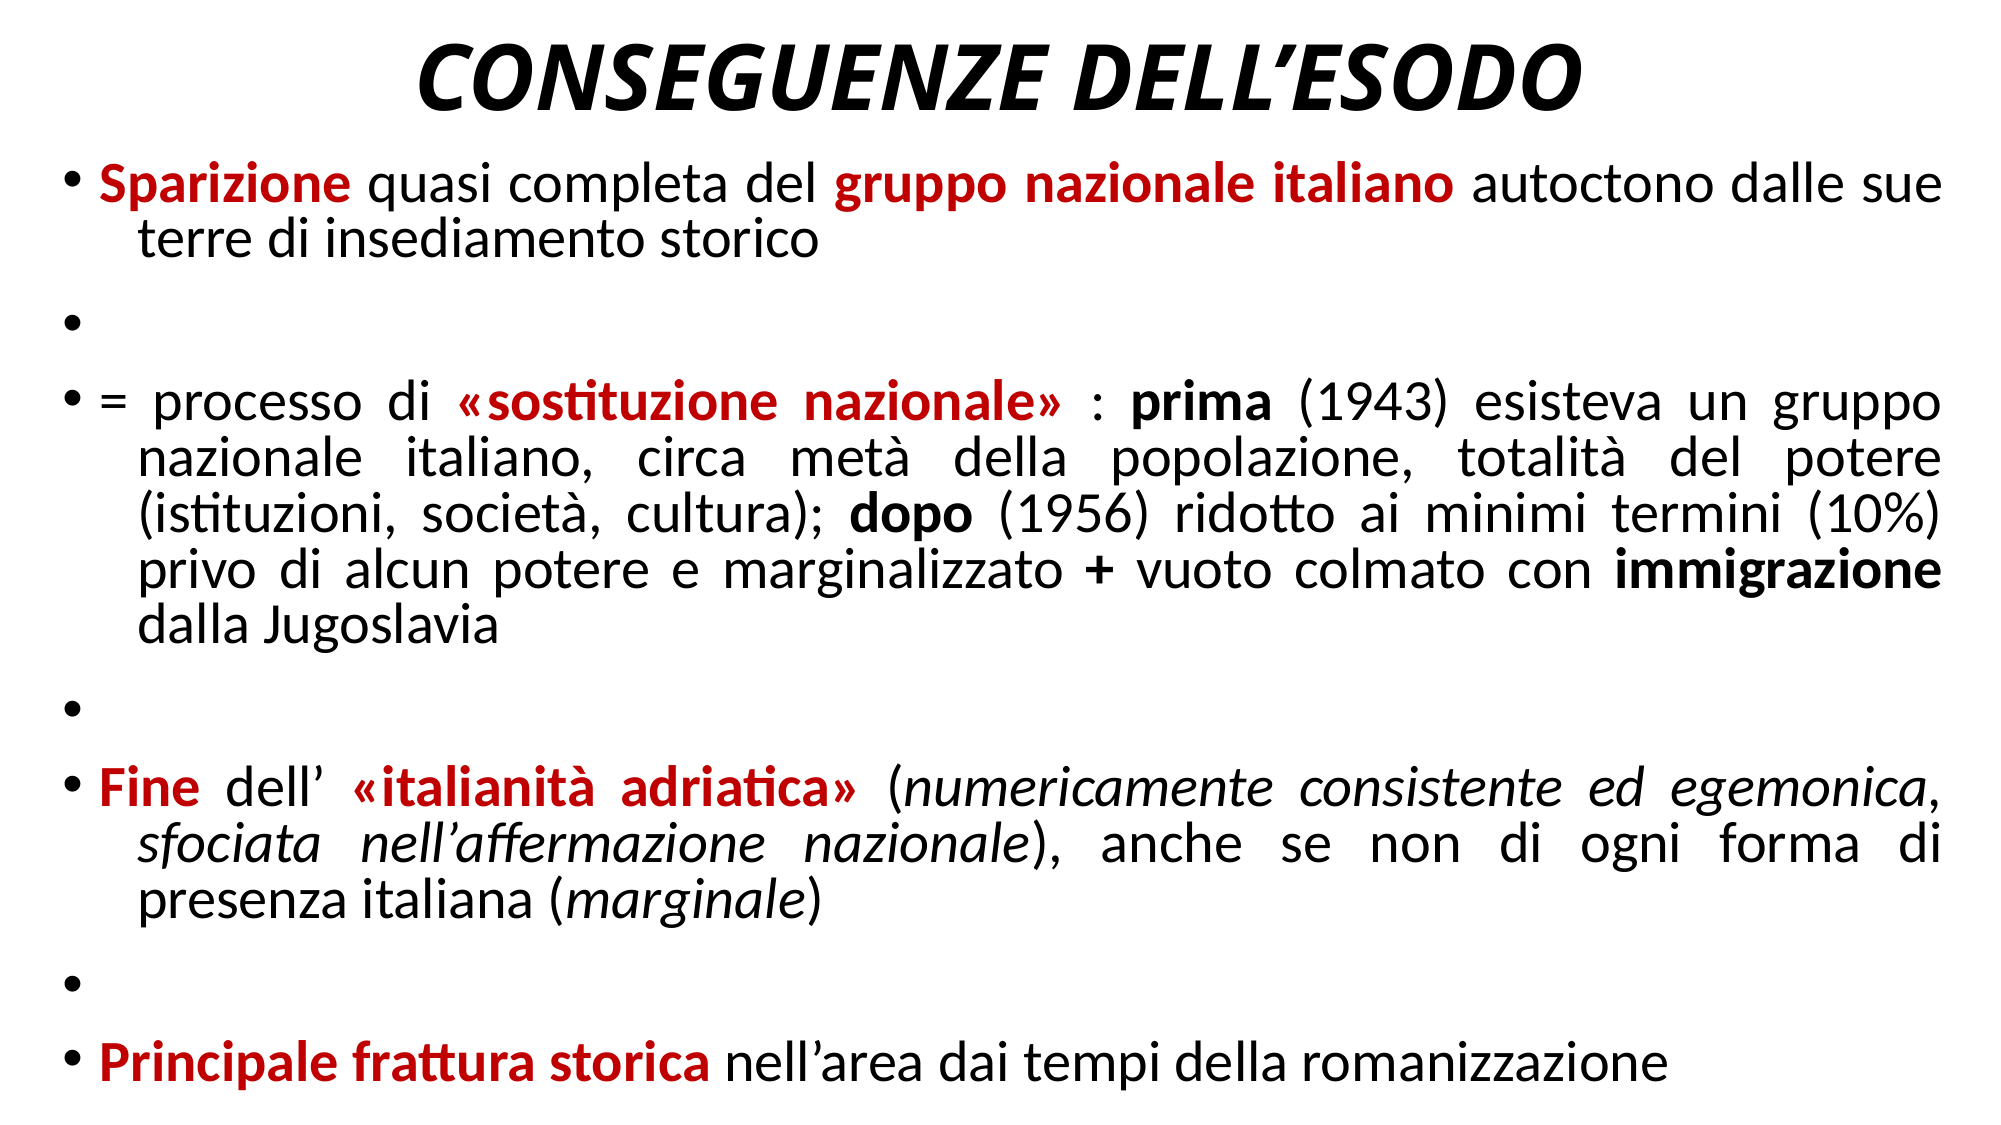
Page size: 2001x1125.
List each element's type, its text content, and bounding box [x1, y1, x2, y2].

title CONSEGUENZE DELL’ESODO [137, 23, 1863, 82]
list Sparizione quasi completa del gruppo nazionale italiano autoctono dalle sue terre di insediamento storico = processo di «sostituzione nazionale» : prima (1943) esisteva un gruppo nazionale italiano, circa metà della popolazione, totalità del potere (istituzioni, società, cultura); dopo (1956) ridotto ai minimi termini (10%) privo di alcun potere e marginalizzato + vuoto colmato con immigrazione dalla Jugoslavia Fine dell’ «italianità adriatica» (numericamente consistente ed egemonica, sfociata nell’affermazione nazionale), anche se non di ogni forma di presenza italiana (marginale) Principale frattura storica nell’area dai tempi della romanizzazione [47, 149, 1959, 1102]
